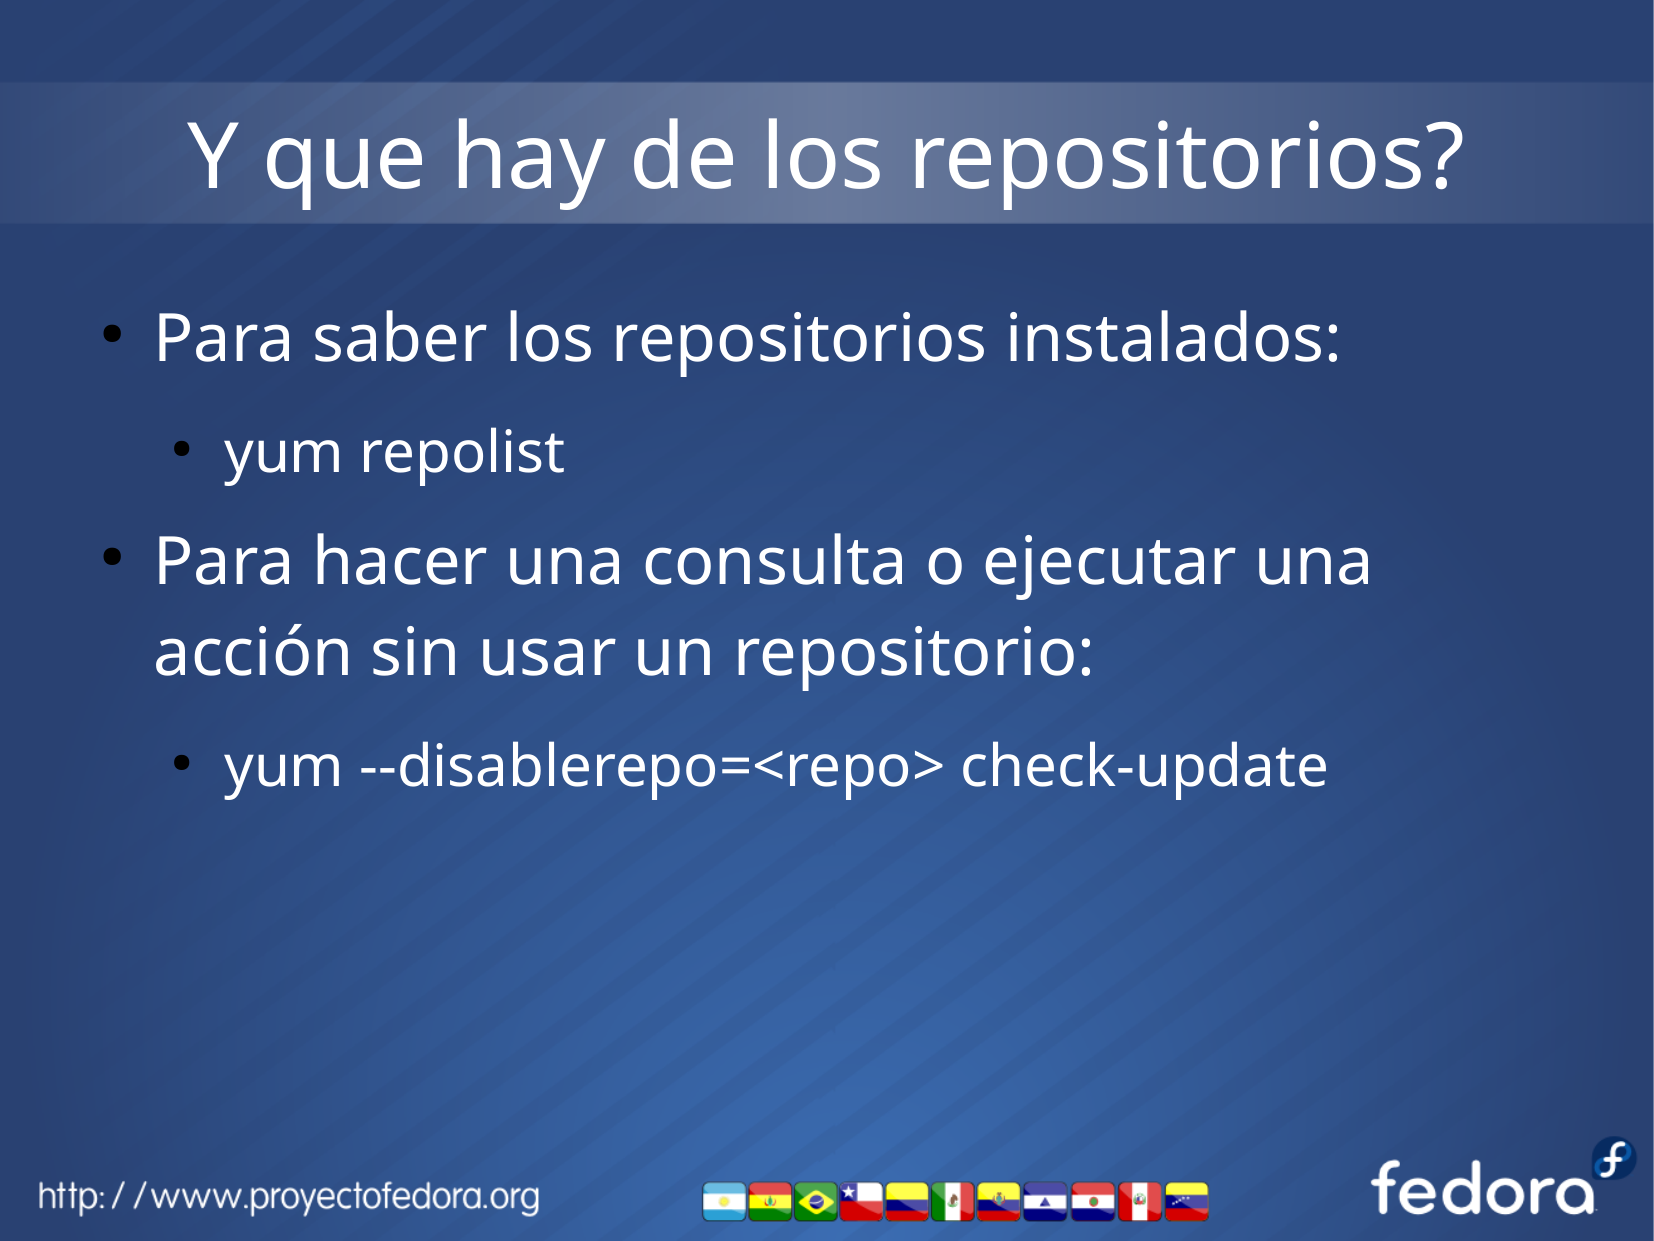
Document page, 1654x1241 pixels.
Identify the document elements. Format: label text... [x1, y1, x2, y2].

picture [0, 0, 1654, 1241]
title Y que hay de los repositorios? [82, 56, 1571, 250]
list Para saber los repositorios instalados: yum repolist Para hacer una consulta o ejecutar una acción sin usar un repositorio: yum --disablerepo=<repo> check-update [82, 290, 1571, 1094]
